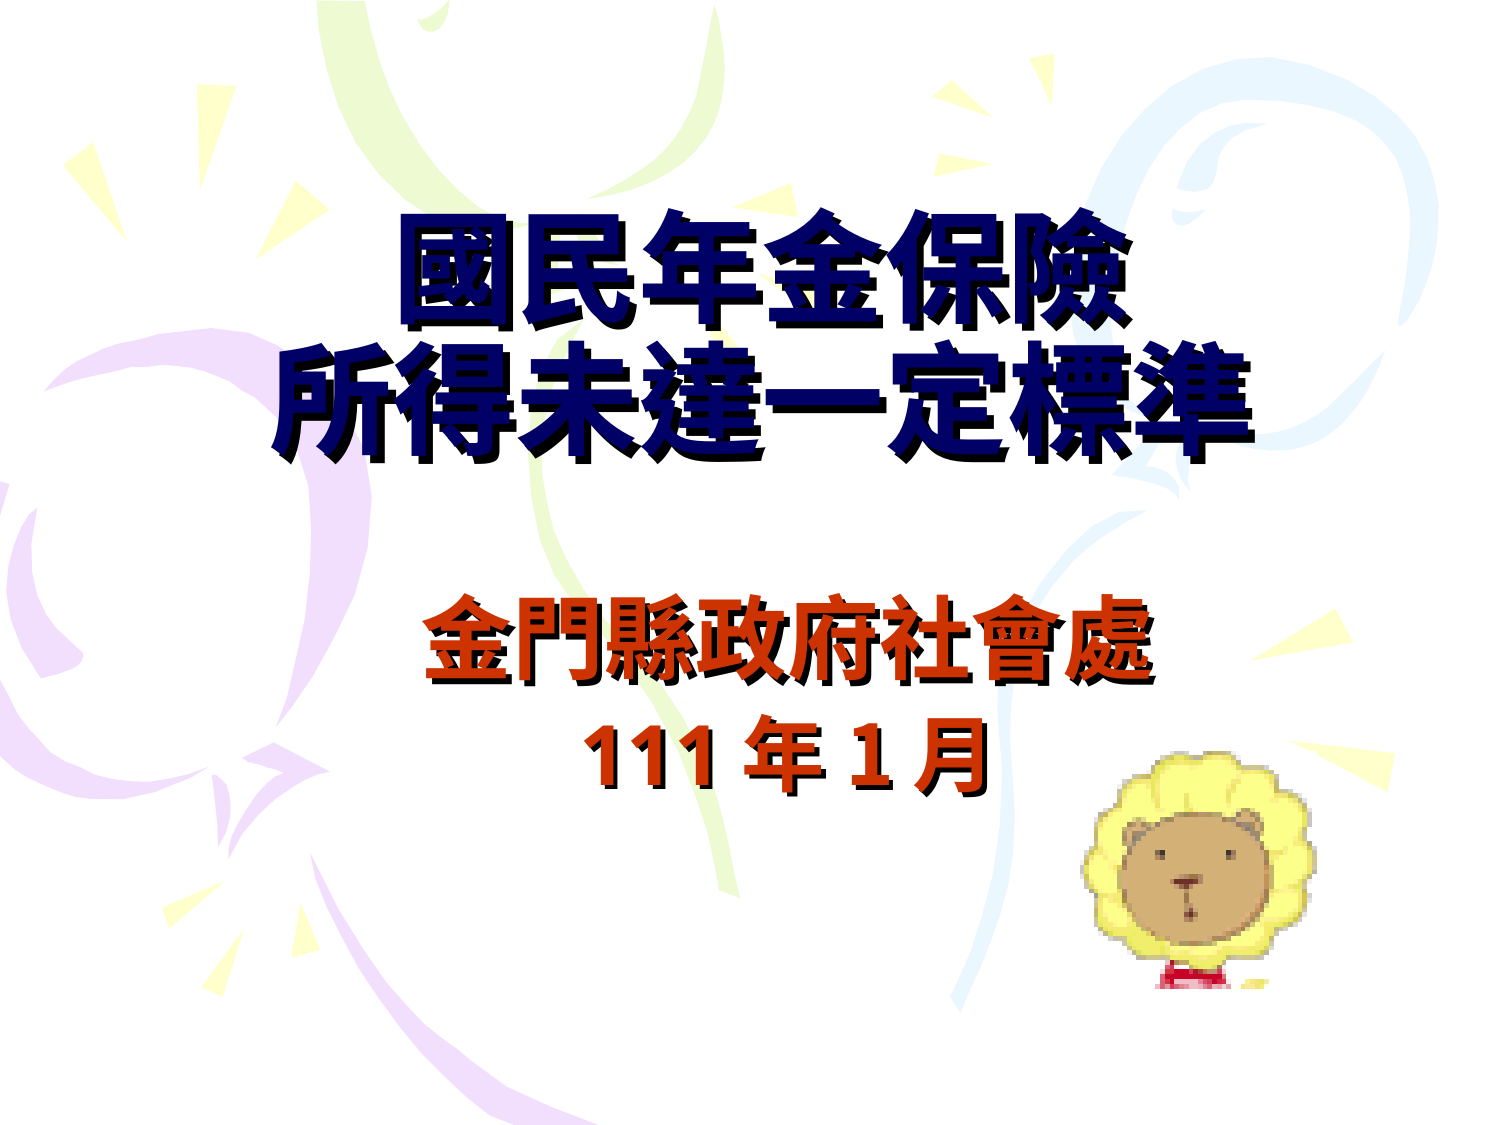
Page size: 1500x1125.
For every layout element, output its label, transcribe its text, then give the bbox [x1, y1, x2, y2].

subtitle 金門縣政府社會處 111年1月 [265, 586, 1310, 830]
picture [1080, 751, 1317, 990]
title 國民年金保險 所得未達一定標準 [135, 160, 1388, 480]
